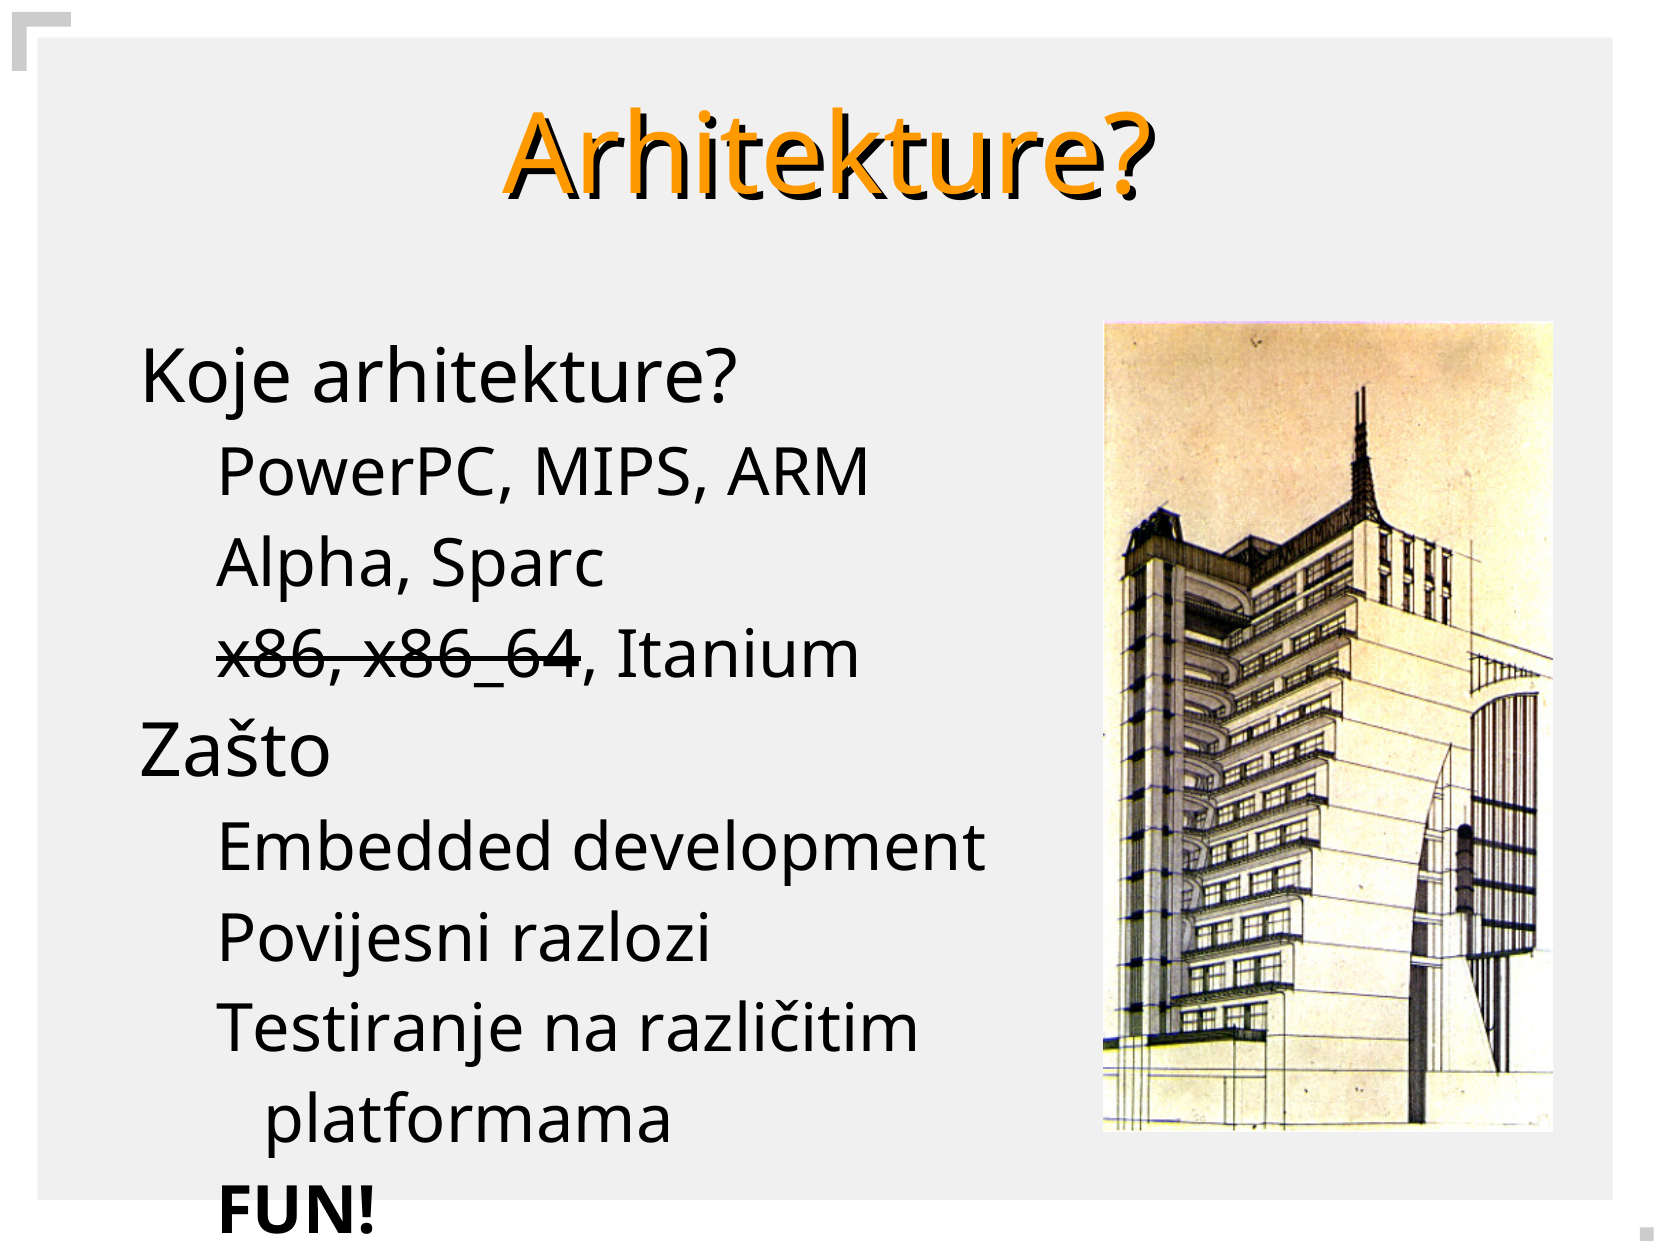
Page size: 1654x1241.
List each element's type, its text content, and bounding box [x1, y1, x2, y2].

title Arhitekture? [121, 46, 1534, 254]
picture [1103, 321, 1553, 1132]
list Koje arhitekture? PowerPC, MIPS, ARM Alpha, Sparc x86, x86_64, Itanium Zašto Embedded development Povijesni razlozi Testiranje na različitim platformama FUN! [121, 322, 1051, 1132]
